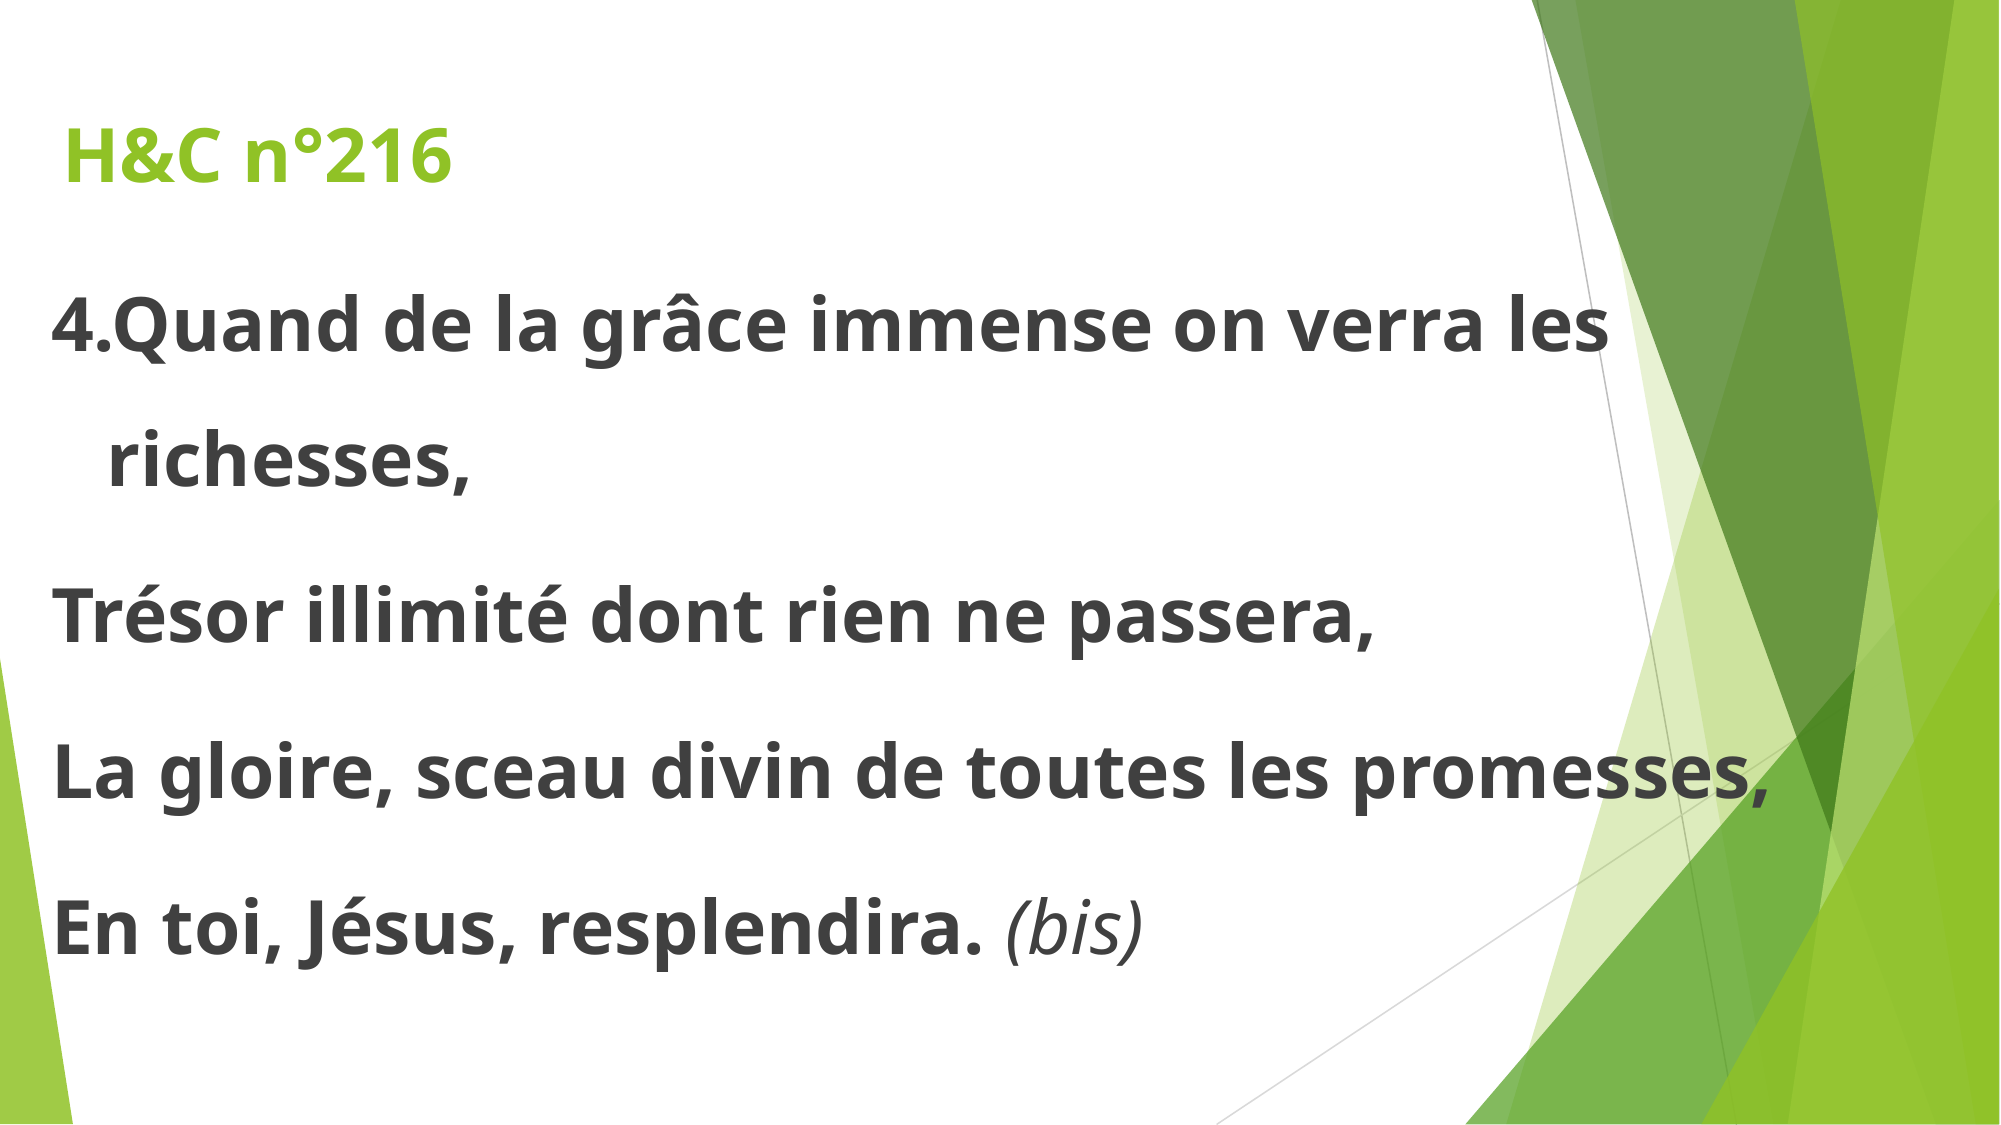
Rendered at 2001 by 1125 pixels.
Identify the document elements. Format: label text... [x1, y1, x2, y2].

text_box H&C n°216 [47, 99, 1522, 224]
text_box 4.Quand de la grâce immense on verra les richesses, Trésor illimité dont rien ne passera, La gloire, sceau divin de toutes les promesses, En toi, Jésus, resplendira. (bis) [35, 224, 2001, 1063]
